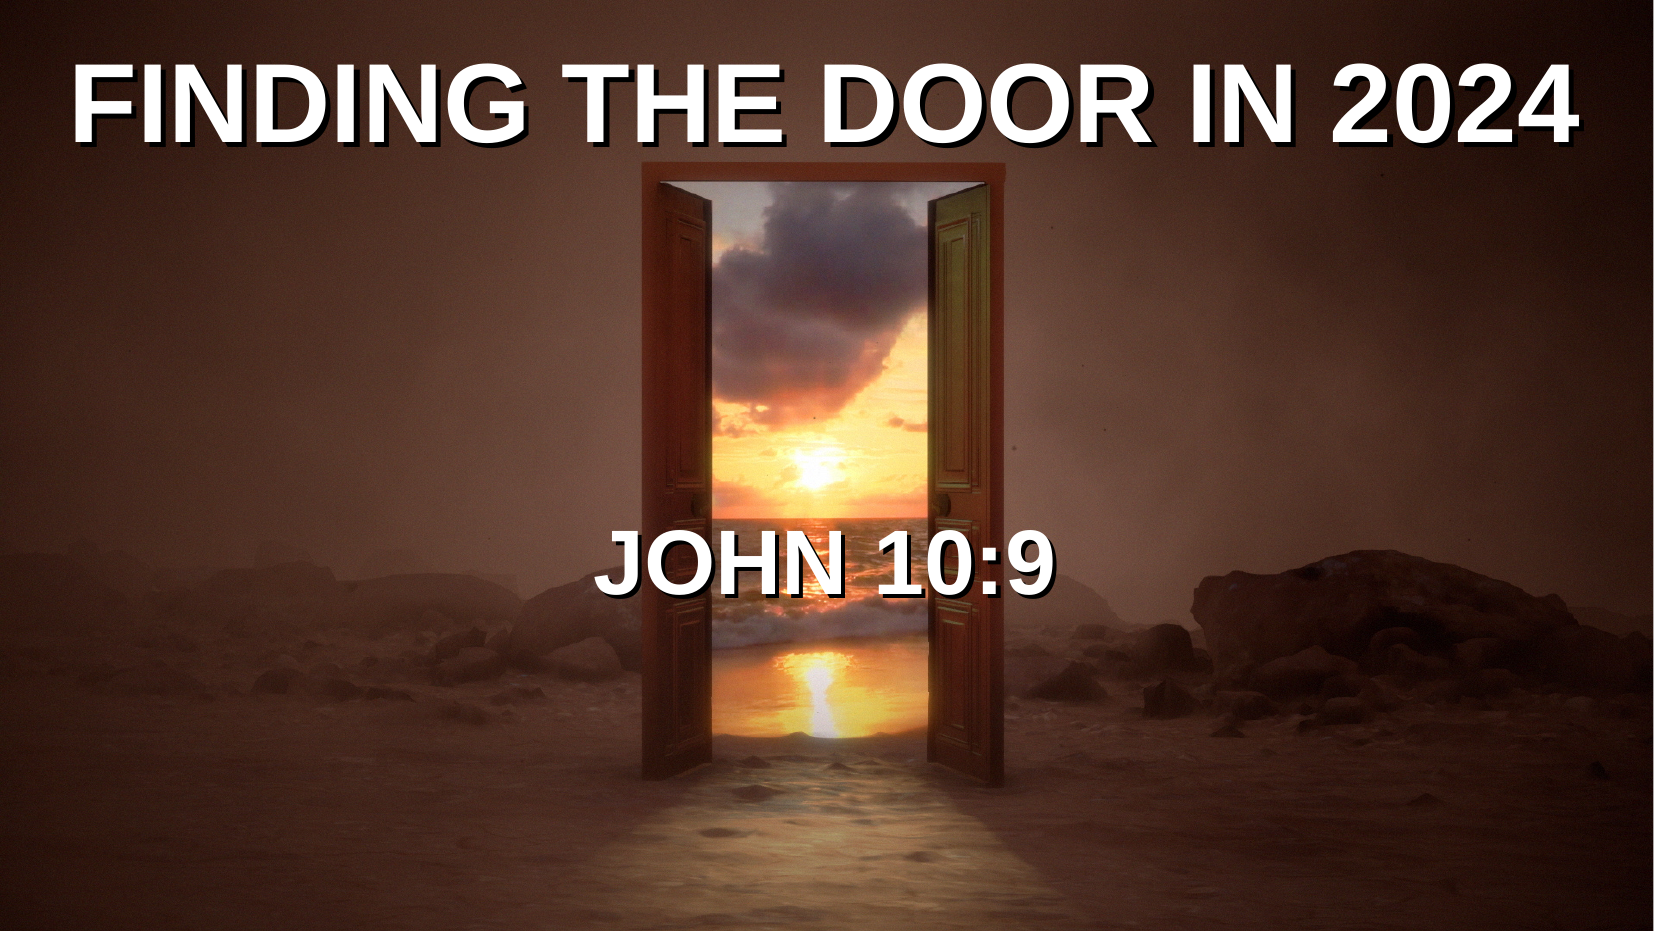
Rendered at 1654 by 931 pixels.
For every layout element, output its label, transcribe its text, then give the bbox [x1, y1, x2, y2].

picture [0, 0, 1654, 931]
title FINDING THE DOOR IN 2024 [15, 15, 1636, 193]
subtitle JOHN 10:9 [15, 210, 1636, 916]
